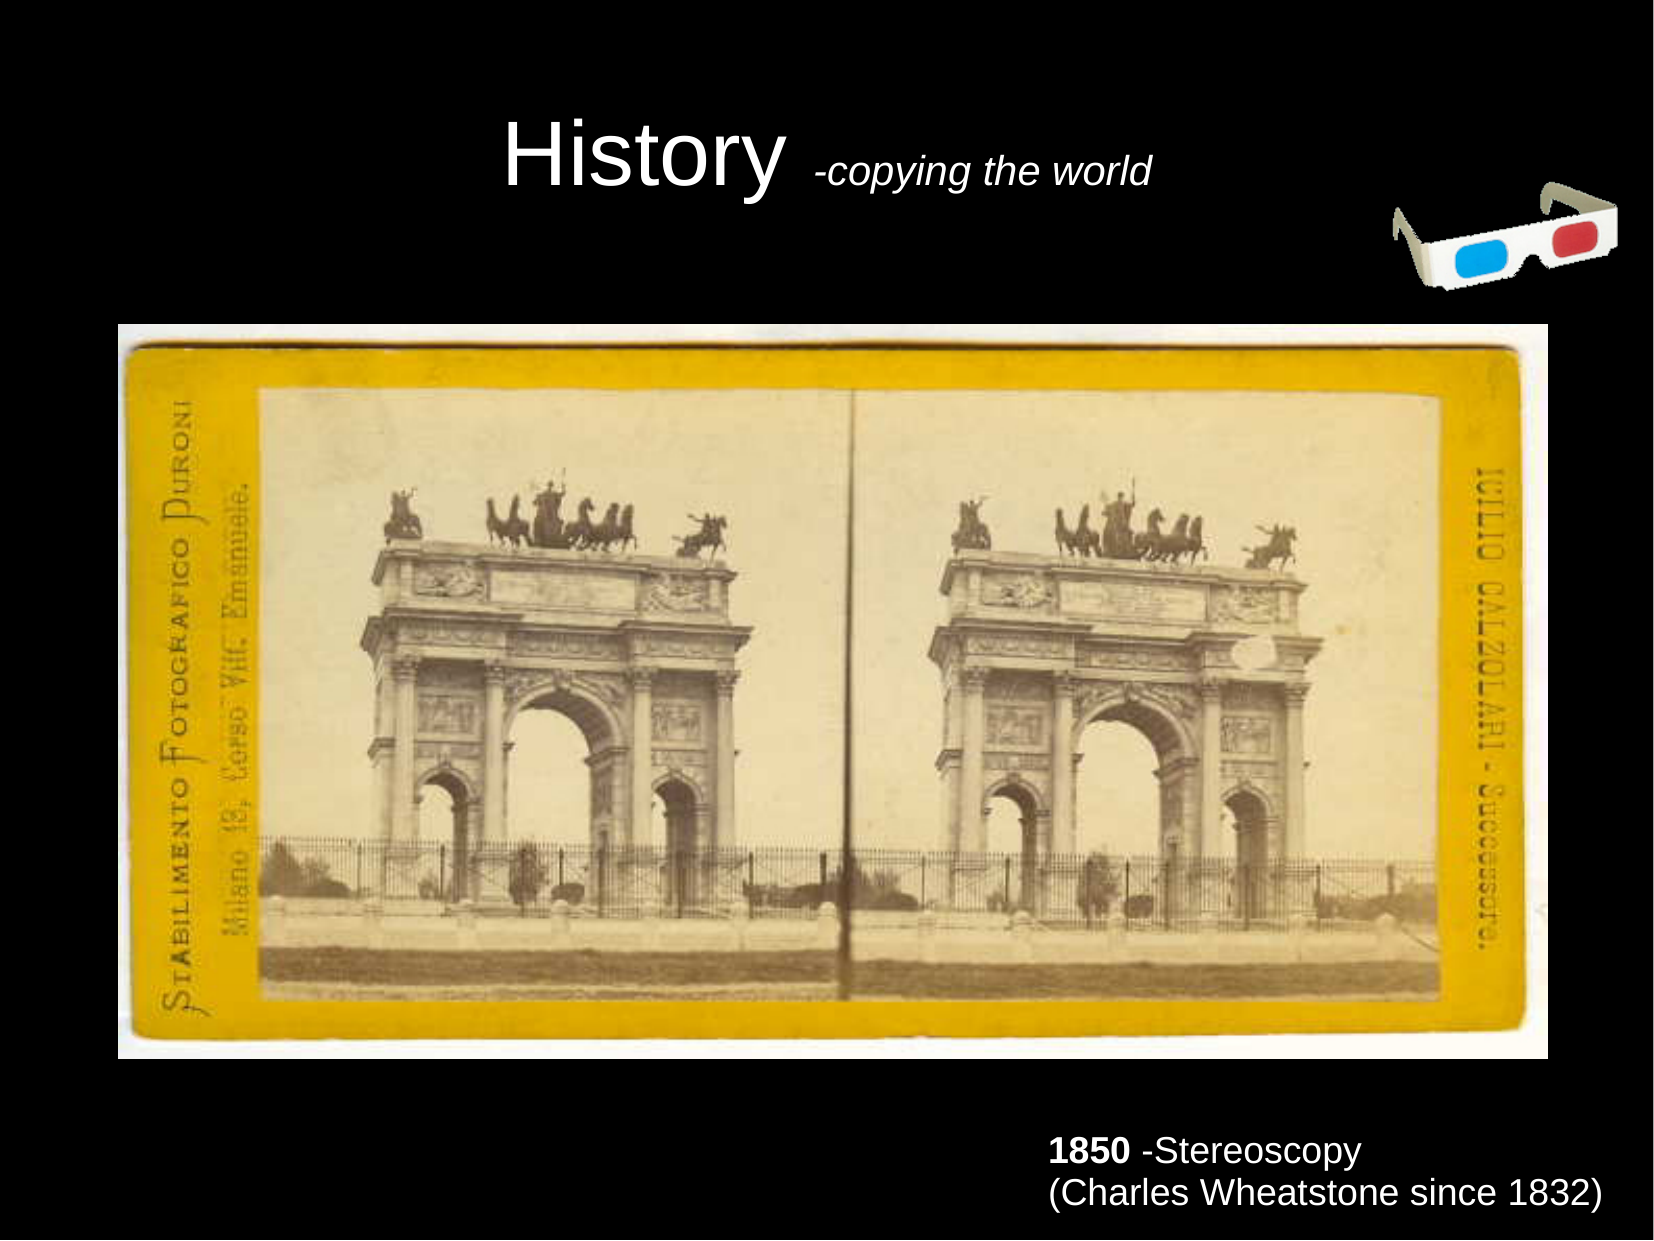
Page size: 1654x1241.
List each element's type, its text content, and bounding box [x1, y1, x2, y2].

picture [1387, 176, 1625, 296]
picture [118, 324, 1548, 1059]
text_box 1850 -Stereoscopy (Charles Wheatstone since 1832) [1033, 1122, 1654, 1223]
title History -copying the world [82, 59, 1572, 247]
